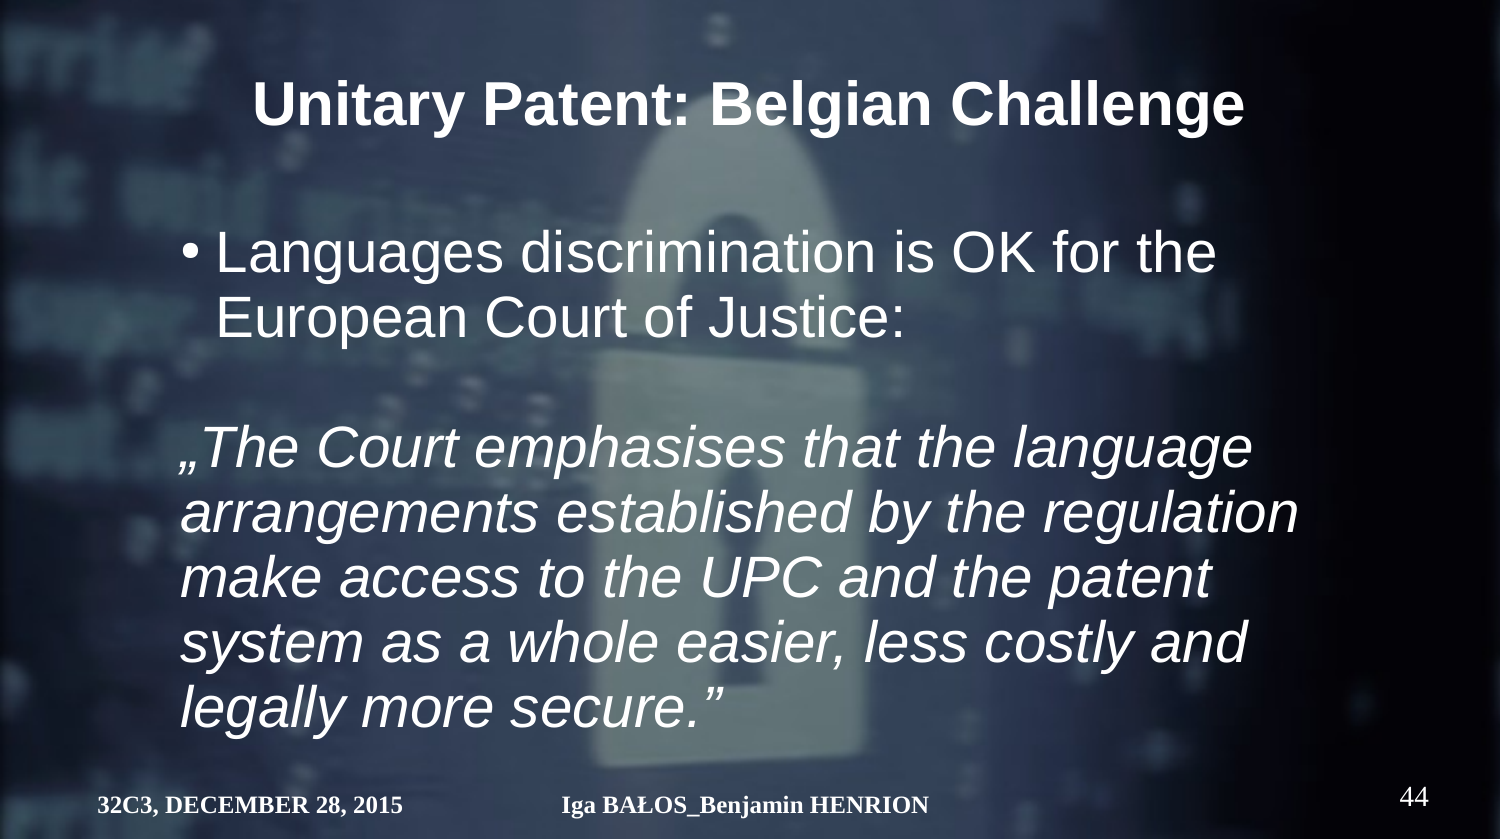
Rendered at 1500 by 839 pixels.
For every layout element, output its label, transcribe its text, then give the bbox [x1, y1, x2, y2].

text_box Languages discrimination is OK for the European Court of Justice: „The Court emphasises that the language arrangements established by the regulation make access to the UPC and the patent system as a whole easier, less costly and legally more secure.” [165, 212, 1347, 748]
title Unitary Patent: Belgian Challenge [74, 33, 1425, 174]
picture [0, 0, 1500, 839]
